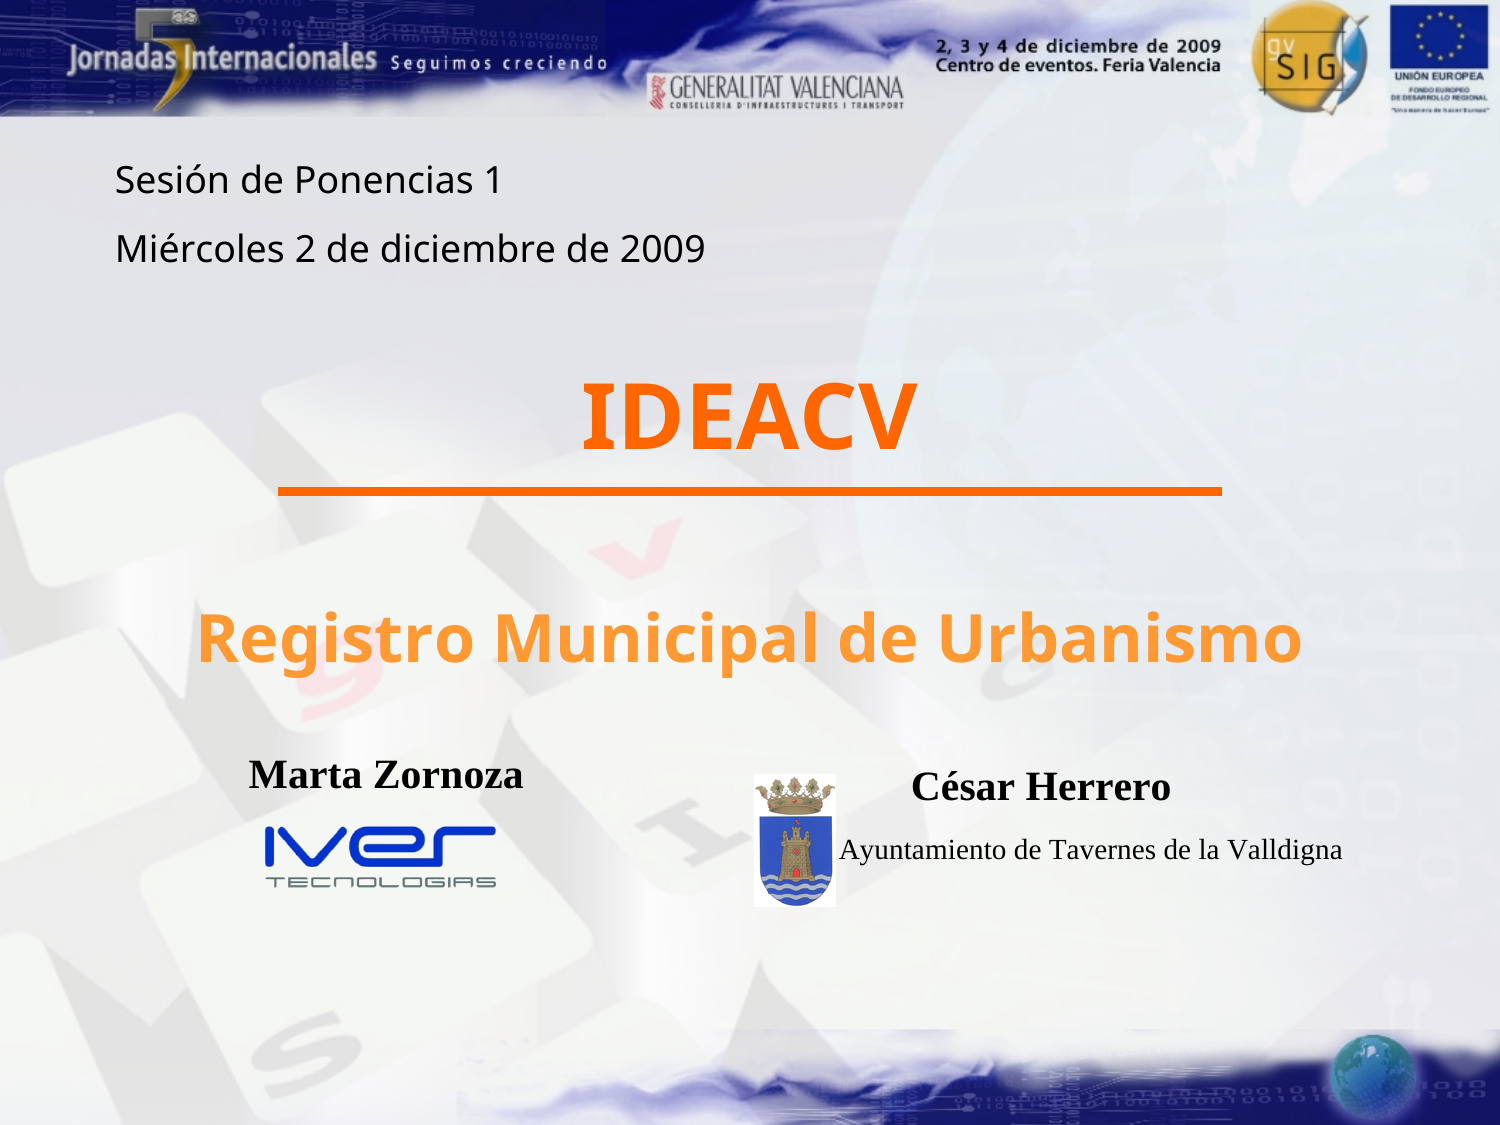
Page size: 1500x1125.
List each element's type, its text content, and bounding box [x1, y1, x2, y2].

text_box César Herrero [895, 751, 1187, 817]
text_box Ayuntamiento de Tavernes de la Valldigna [836, 822, 1393, 873]
picture [0, 757, 1500, 1125]
text_box Marta Zornoza [199, 739, 574, 806]
text_box Sesión de Ponencias 1 Miércoles 2 de diciembre de 2009 [100, 148, 904, 278]
title Registro Municipal de Urbanismo [0, 515, 1500, 757]
picture [0, 0, 1500, 349]
text_box IDEACV [0, 349, 1500, 476]
picture [0, 476, 1500, 515]
